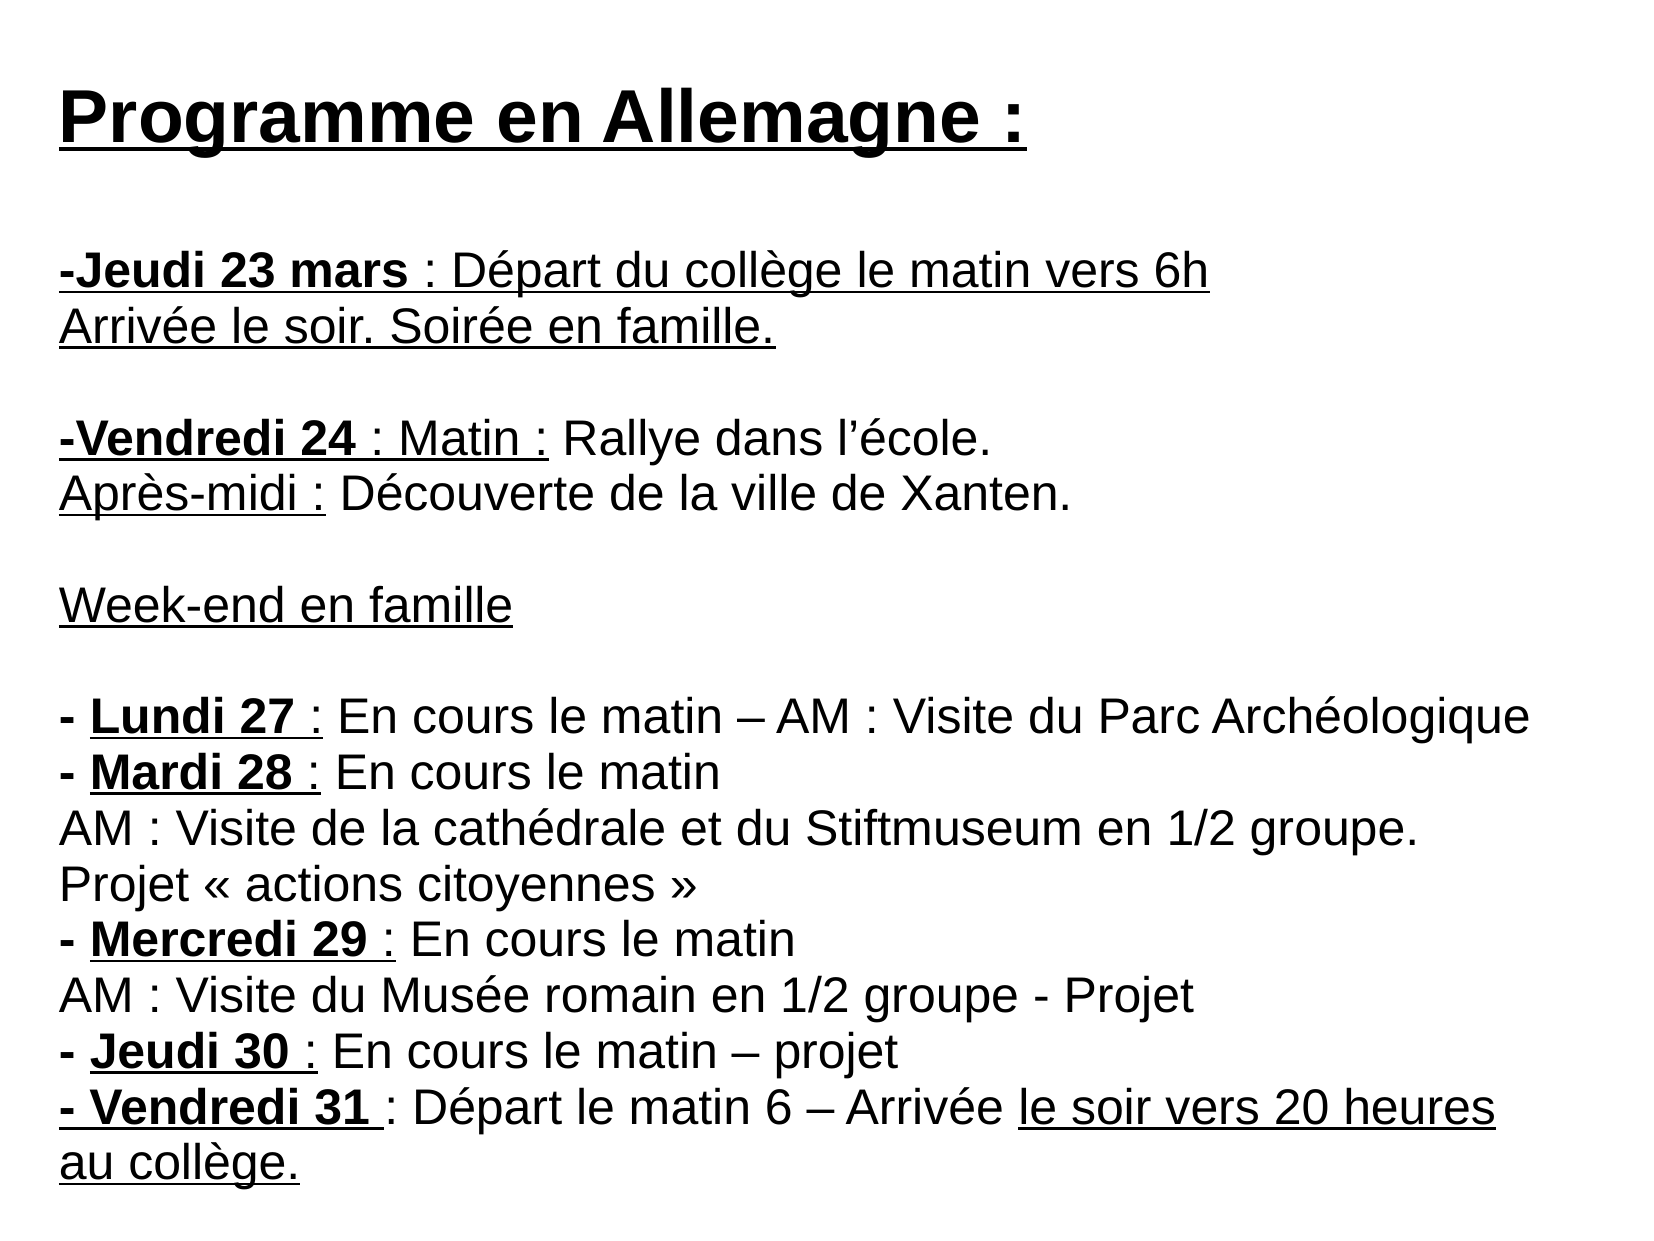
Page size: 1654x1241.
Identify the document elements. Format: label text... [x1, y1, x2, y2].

title Programme en Allemagne : -Jeudi 23 mars : Départ du collège le matin vers 6h Arrivée le soir. Soirée en famille. -Vendredi 24 : Matin : Rallye dans l’école. Après-midi : Découverte de la ville de Xanten. Week-end en famille - Lundi 27 : En cours le matin – AM : Visite du Parc Archéologique - Mardi 28 : En cours le matin AM : Visite de la cathédrale et du Stiftmuseum en 1/2 groupe. Projet « actions citoyennes » - Mercredi 29 : En cours le matin AM : Visite du Musée romain en 1/2 groupe - Projet - Jeudi 30 : En cours le matin – projet - Vendredi 31 : Départ le matin 6 – Arrivée le soir vers 20 heures au collège. [59, 69, 1548, 1241]
